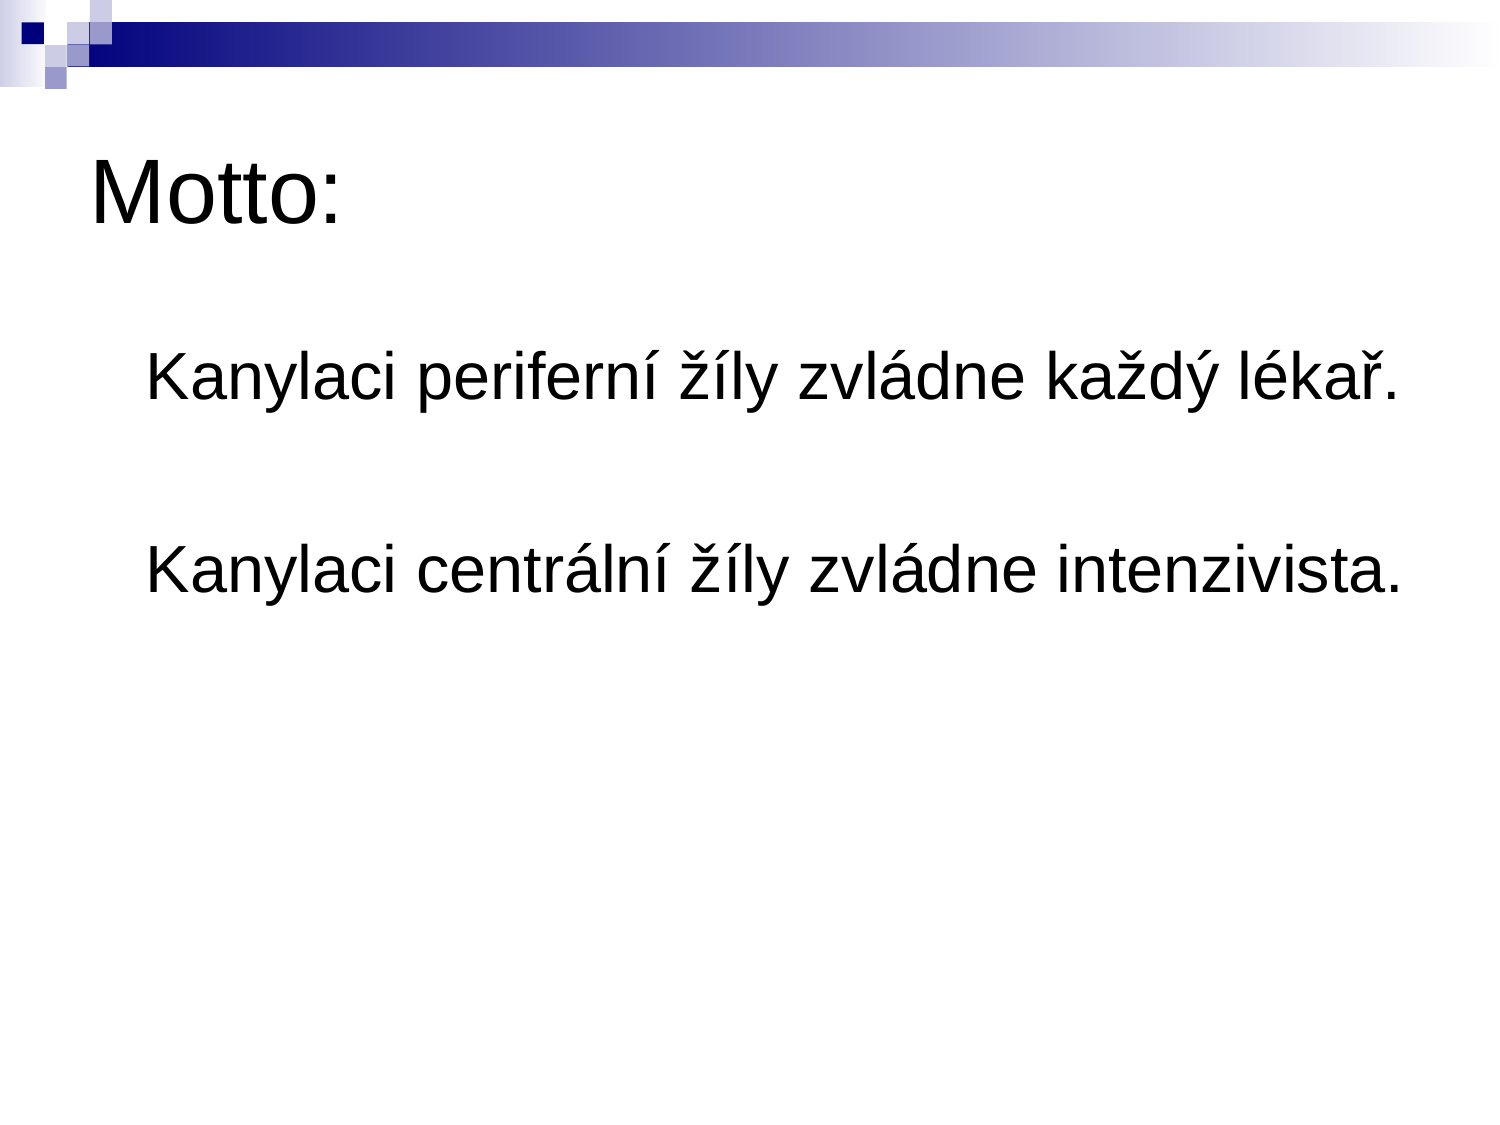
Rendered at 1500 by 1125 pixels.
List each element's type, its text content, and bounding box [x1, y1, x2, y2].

list Kanylaci periferní žíly zvládne každý lékař. Kanylaci centrální žíly zvládne intenzivista. [74, 324, 1425, 962]
title Motto: [74, 69, 1425, 305]
